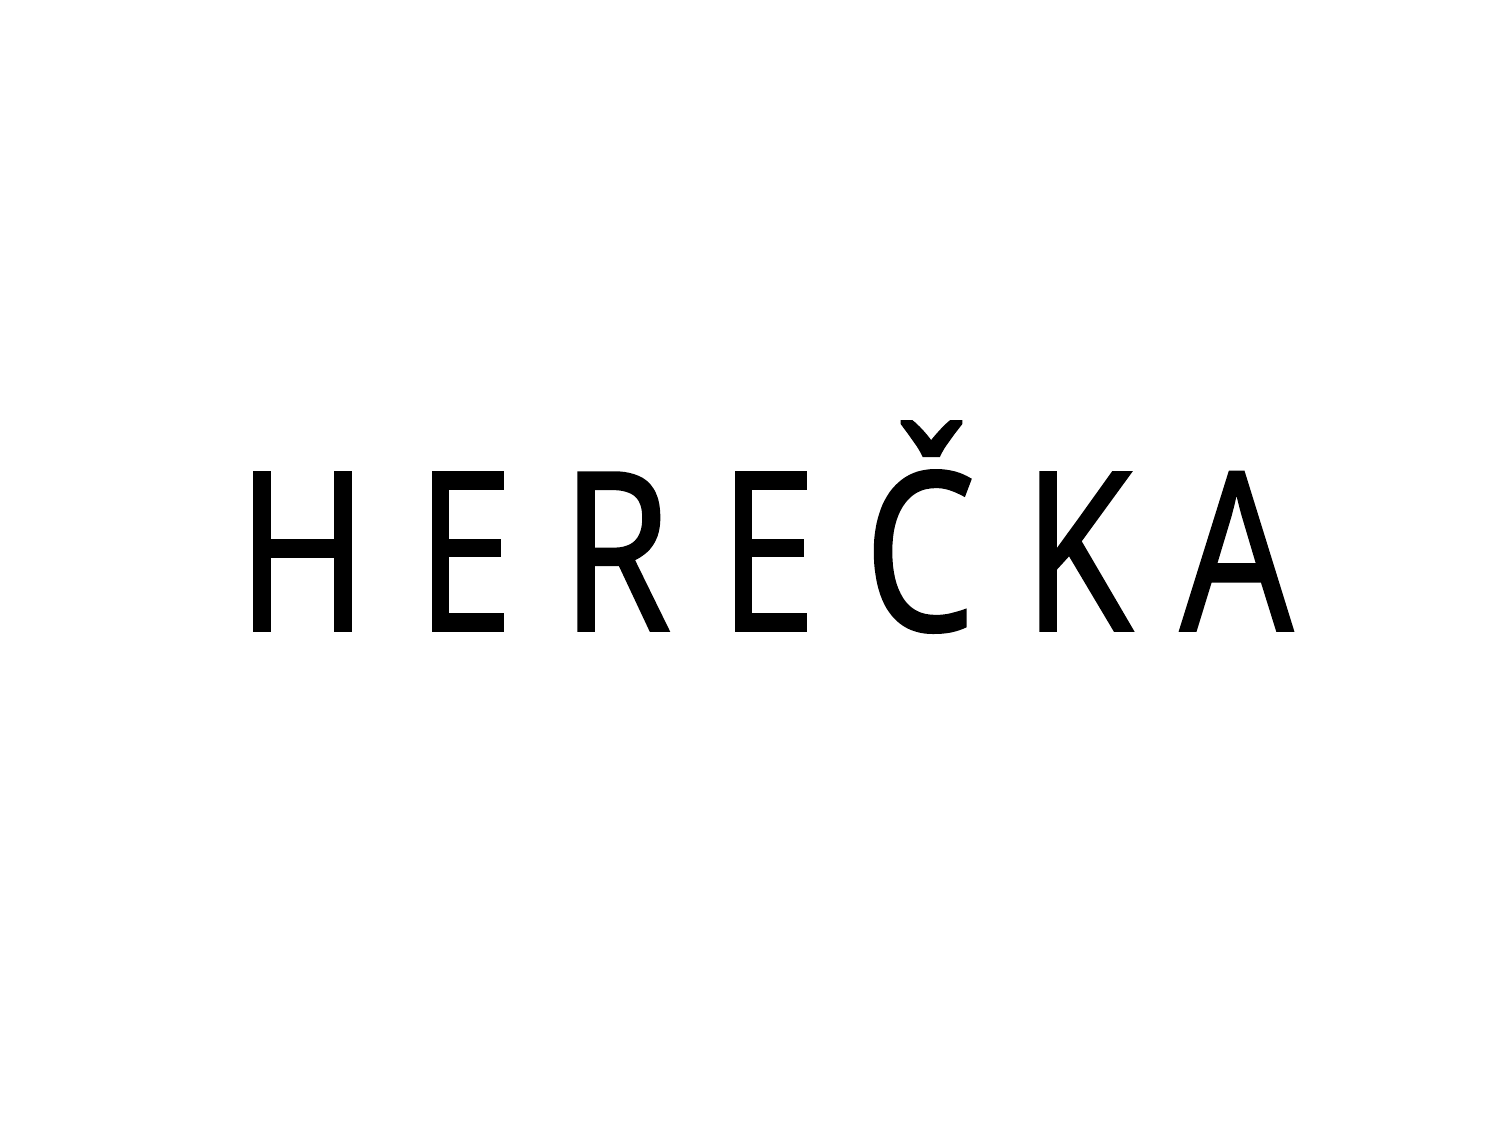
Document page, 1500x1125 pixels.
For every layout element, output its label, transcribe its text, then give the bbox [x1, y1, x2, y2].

text_box H E R E Č K A [432, 471, 504, 632]
text_box H E R E Č K A [1179, 471, 1294, 632]
text_box H E R E Č K A [874, 469, 971, 634]
text_box H E R E Č K A [578, 472, 670, 632]
text_box H E R E Č K A [735, 471, 807, 632]
text_box H E R E Č K A [901, 420, 962, 457]
text_box H E R E Č K A [253, 471, 352, 632]
text_box H E R E Č K A [1040, 471, 1134, 632]
